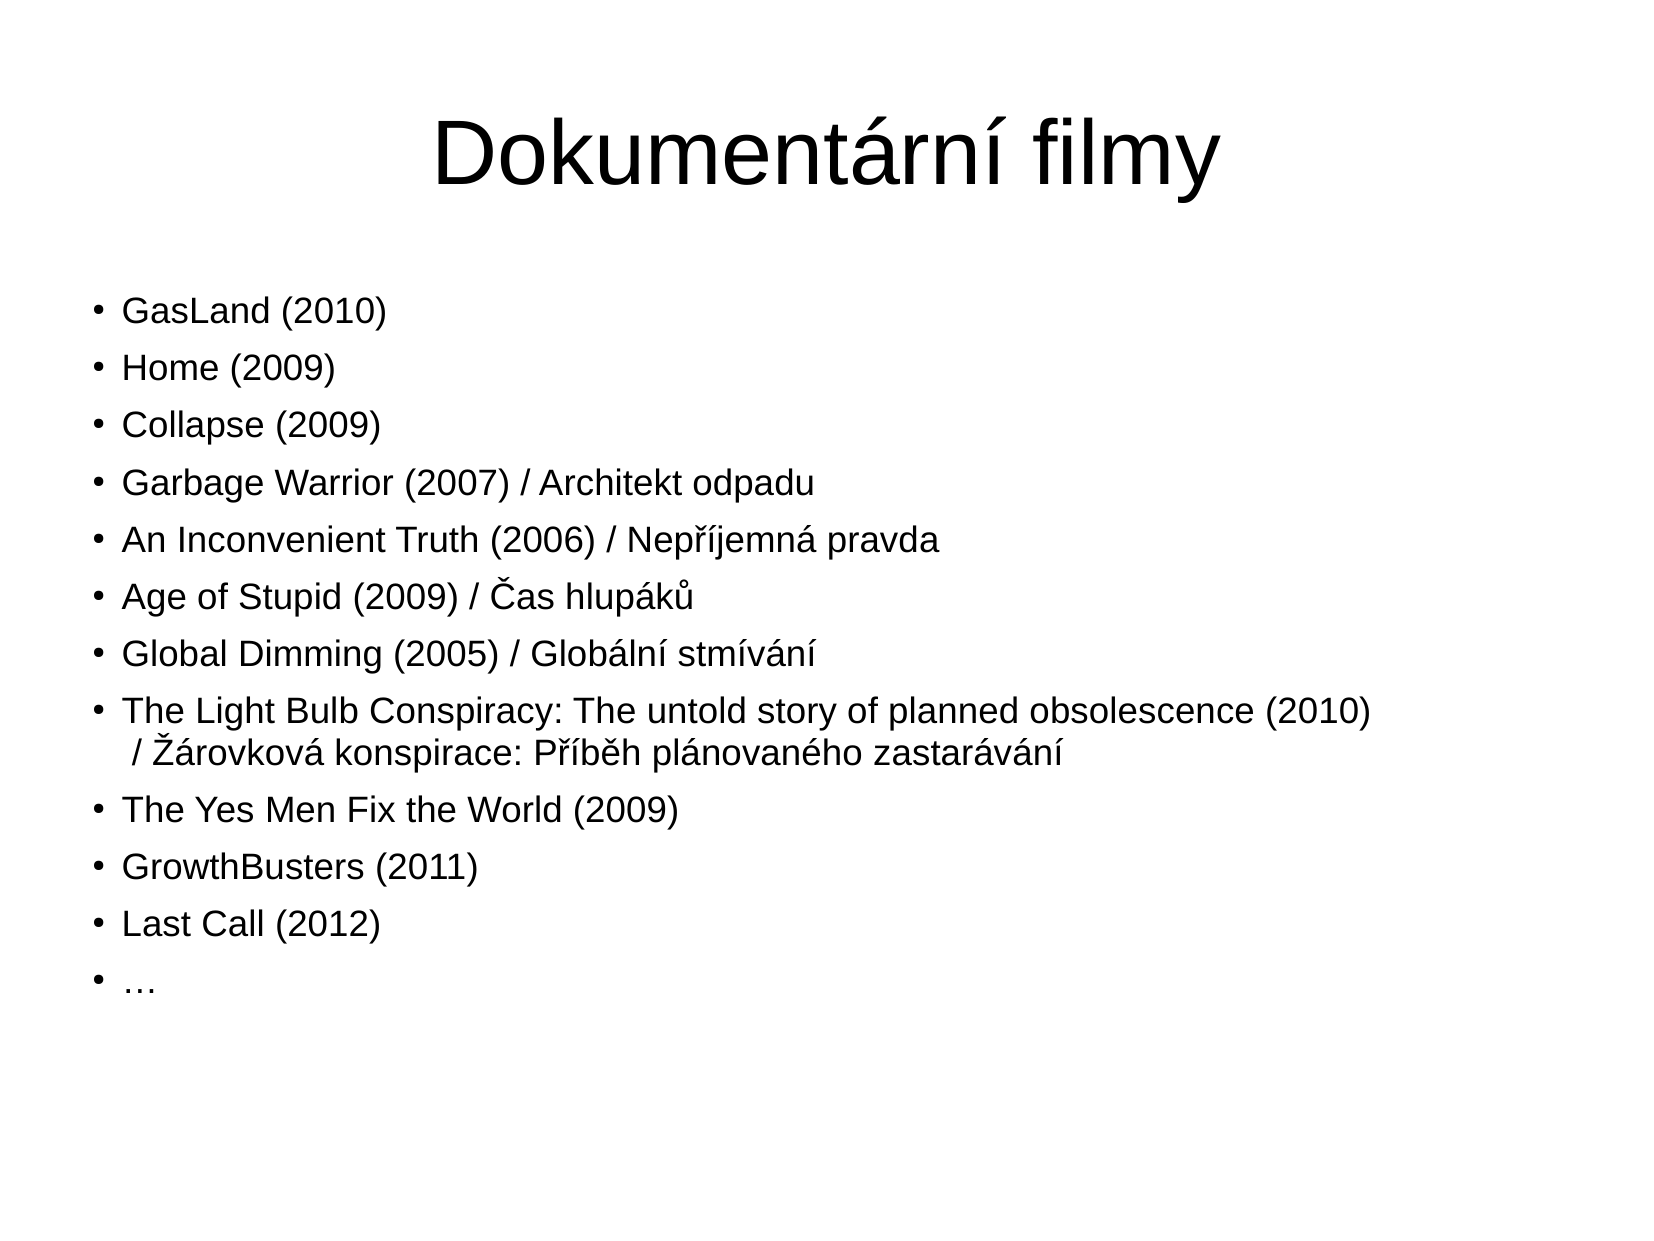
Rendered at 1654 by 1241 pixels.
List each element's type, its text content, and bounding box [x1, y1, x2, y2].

title Dokumentární filmy [82, 49, 1571, 257]
list GasLand (2010) Home (2009) Collapse (2009) Garbage Warrior (2007) / Architekt odpadu An Inconvenient Truth (2006) / Nepříjemná pravda Age of Stupid (2009) / Čas hlupáků Global Dimming (2005) / Globální stmívání The Light Bulb Conspiracy: The untold story of planned obsolescence (2010) / Žárovková konspirace: Příběh plánovaného zastarávání The Yes Men Fix the World (2009) GrowthBusters (2011) Last Call (2012) … [82, 290, 1571, 1010]
